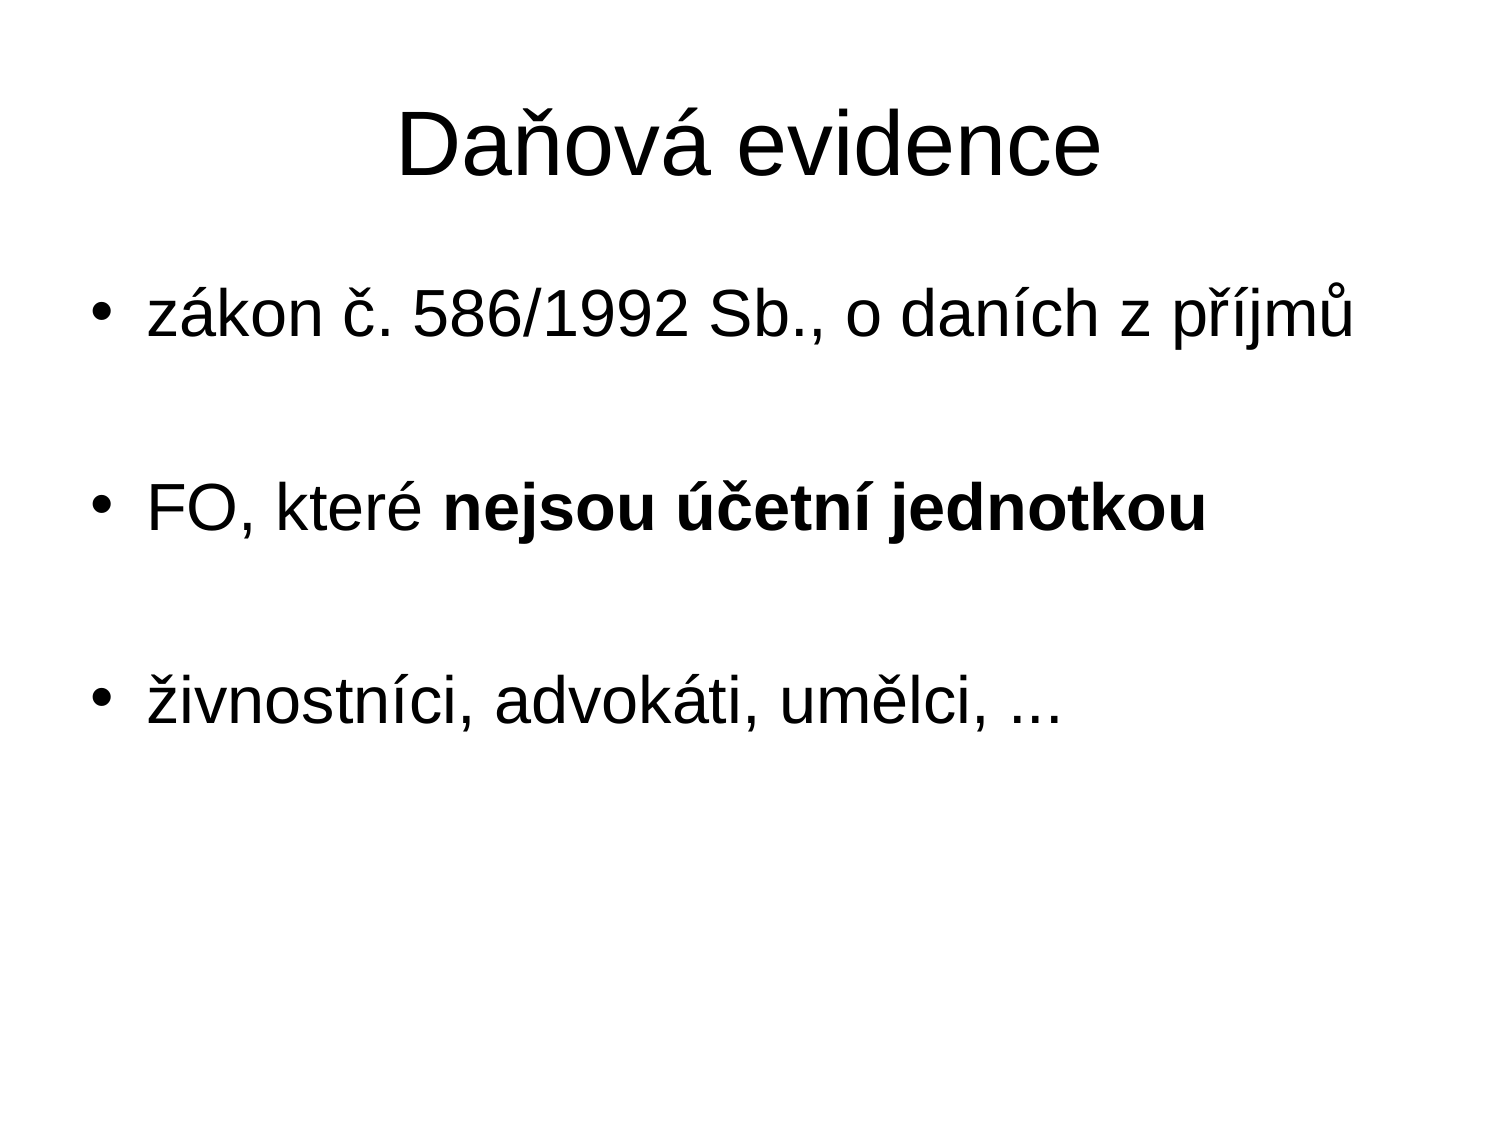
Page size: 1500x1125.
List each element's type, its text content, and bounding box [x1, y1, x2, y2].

list zákon č. 586/1992 Sb., o daních z příjmů FO, které nejsou účetní jednotkou živnostníci, advokáti, umělci, ... [75, 262, 1426, 1006]
title Daňová evidence [75, 45, 1426, 233]
